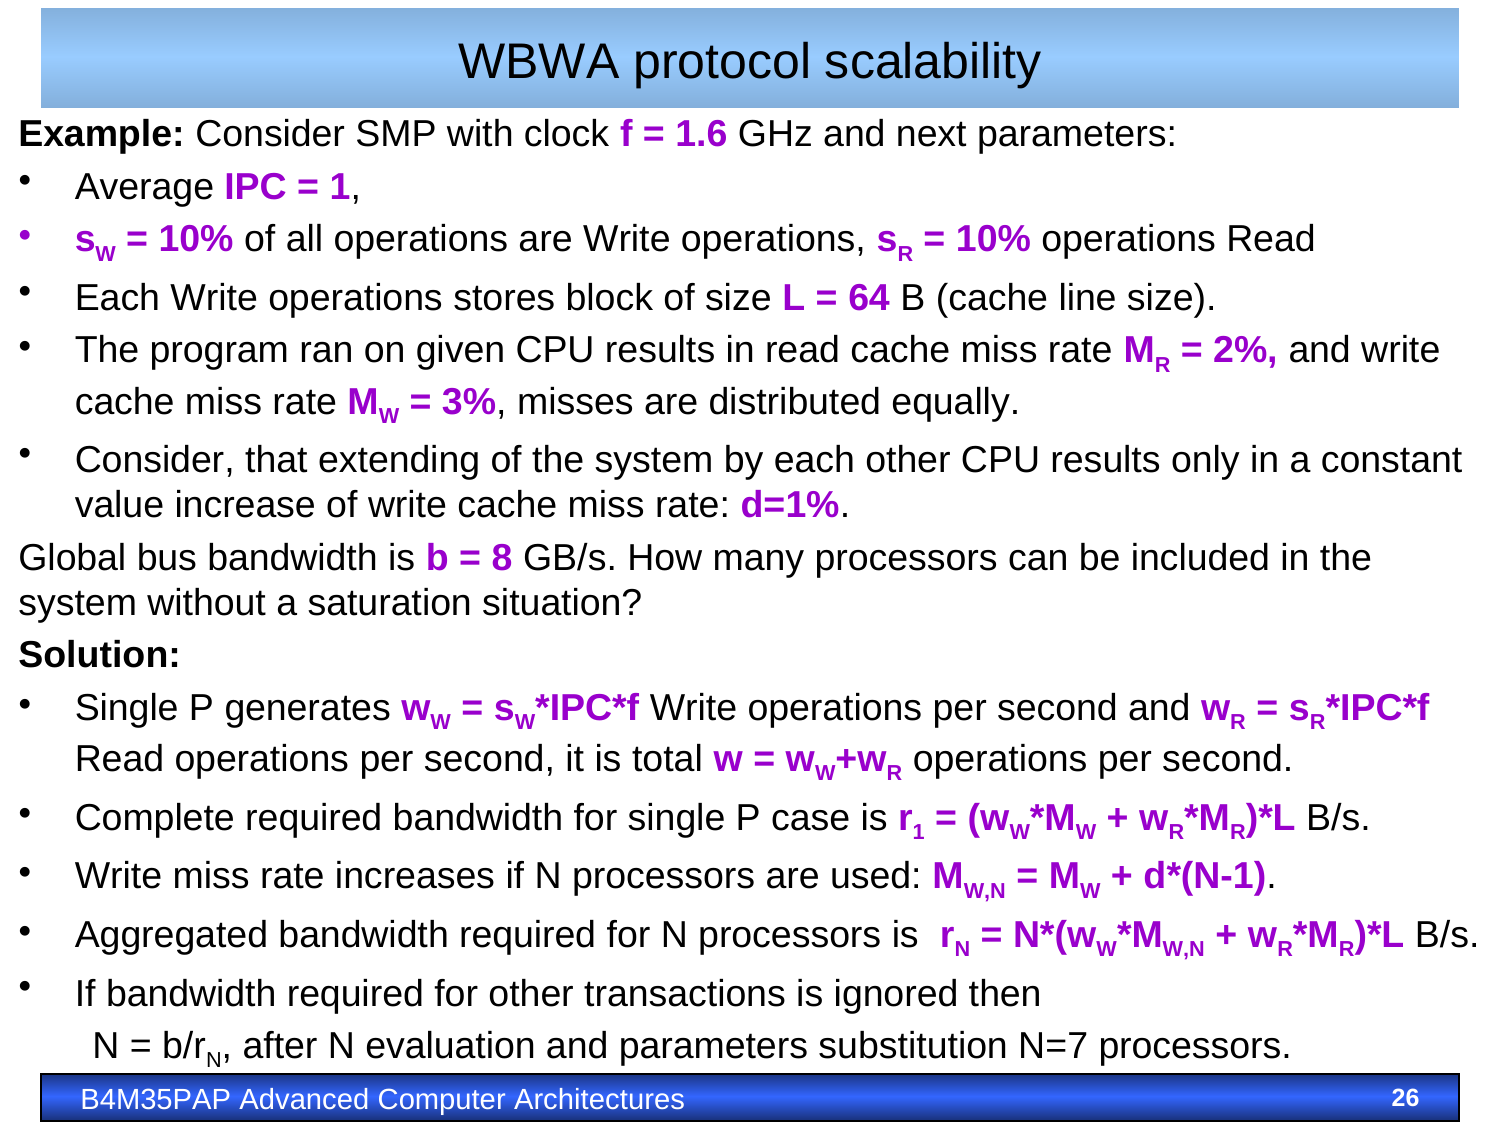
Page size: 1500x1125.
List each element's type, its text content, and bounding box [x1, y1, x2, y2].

list Example: Consider SMP with clock f = 1.6 GHz and next parameters: Average IPC = 1, sW = 10% of all operations are Write operations, sR = 10% operations Read Each Write operations stores block of size L = 64 B (cache line size). The program ran on given CPU results in read cache miss rate MR = 2%, and write cache miss rate MW = 3%, misses are distributed equally. Consider, that extending of the system by each other CPU results only in a constant value increase of write cache miss rate: d=1%. Global bus bandwidth is b = 8 GB/s. How many processors can be included in the system without a saturation situation? Solution: Single P generates wW = sW*IPC*f Write operations per second and wR = sR*IPC*f Read operations per second, it is total w = wW+wR operations per second. Complete required bandwidth for single P case is r1 = (wW*MW + wR*MR)*L B/s. Write miss rate increases if N processors are used: MW,N = MW + d*(N-1). Aggregated bandwidth required for N processors is rN = N*(wW*MW,N + wR*MR)*L B/s. If bandwidth required for other transactions is ignored then N = b/rN, after N evaluation and parameters substitution N=7 processors. [3, 101, 1500, 1062]
title WBWA protocol scalability [41, 8, 1459, 108]
